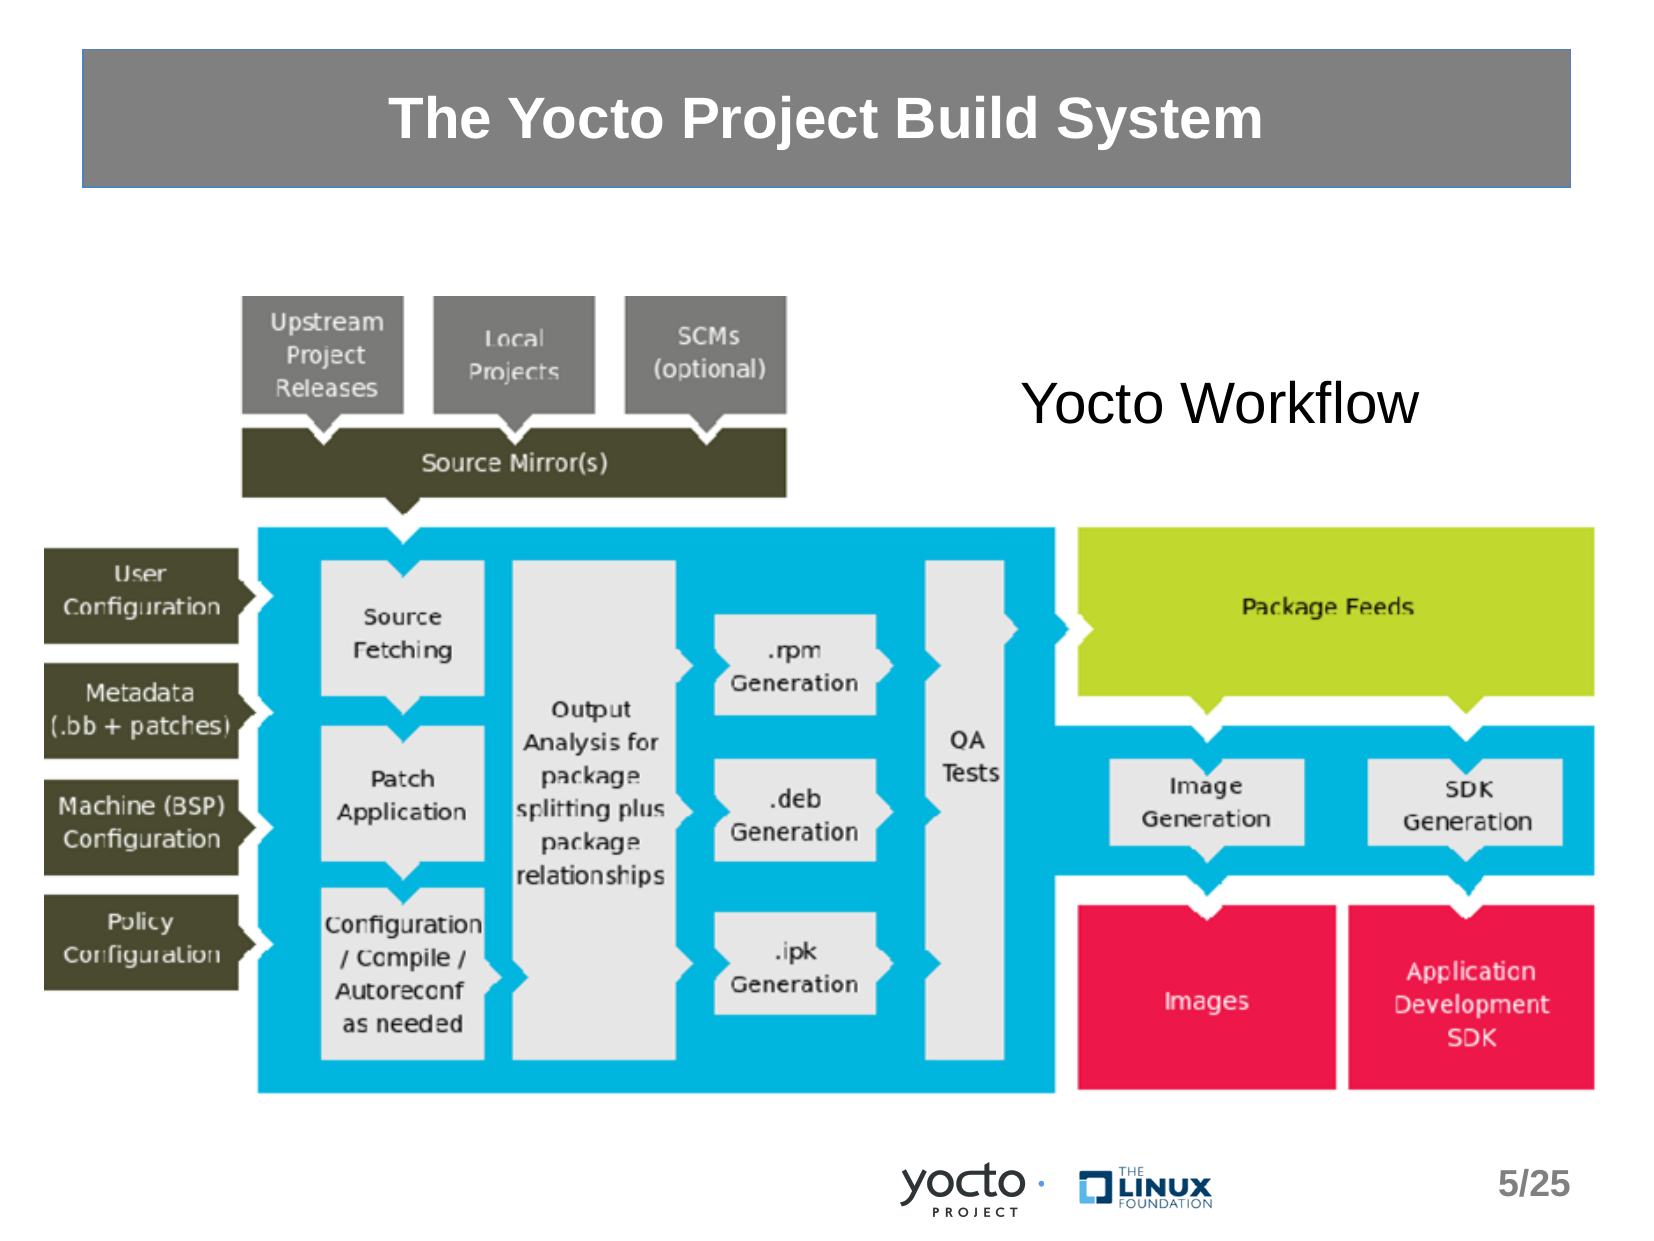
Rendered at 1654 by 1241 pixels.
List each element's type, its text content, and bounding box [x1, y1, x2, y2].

picture [1075, 1162, 1215, 1211]
text_box Yocto Workflow [1032, 337, 1408, 469]
picture [900, 1162, 1044, 1217]
title The Yocto Project Build System [82, 49, 1571, 188]
picture [44, 296, 1600, 1104]
